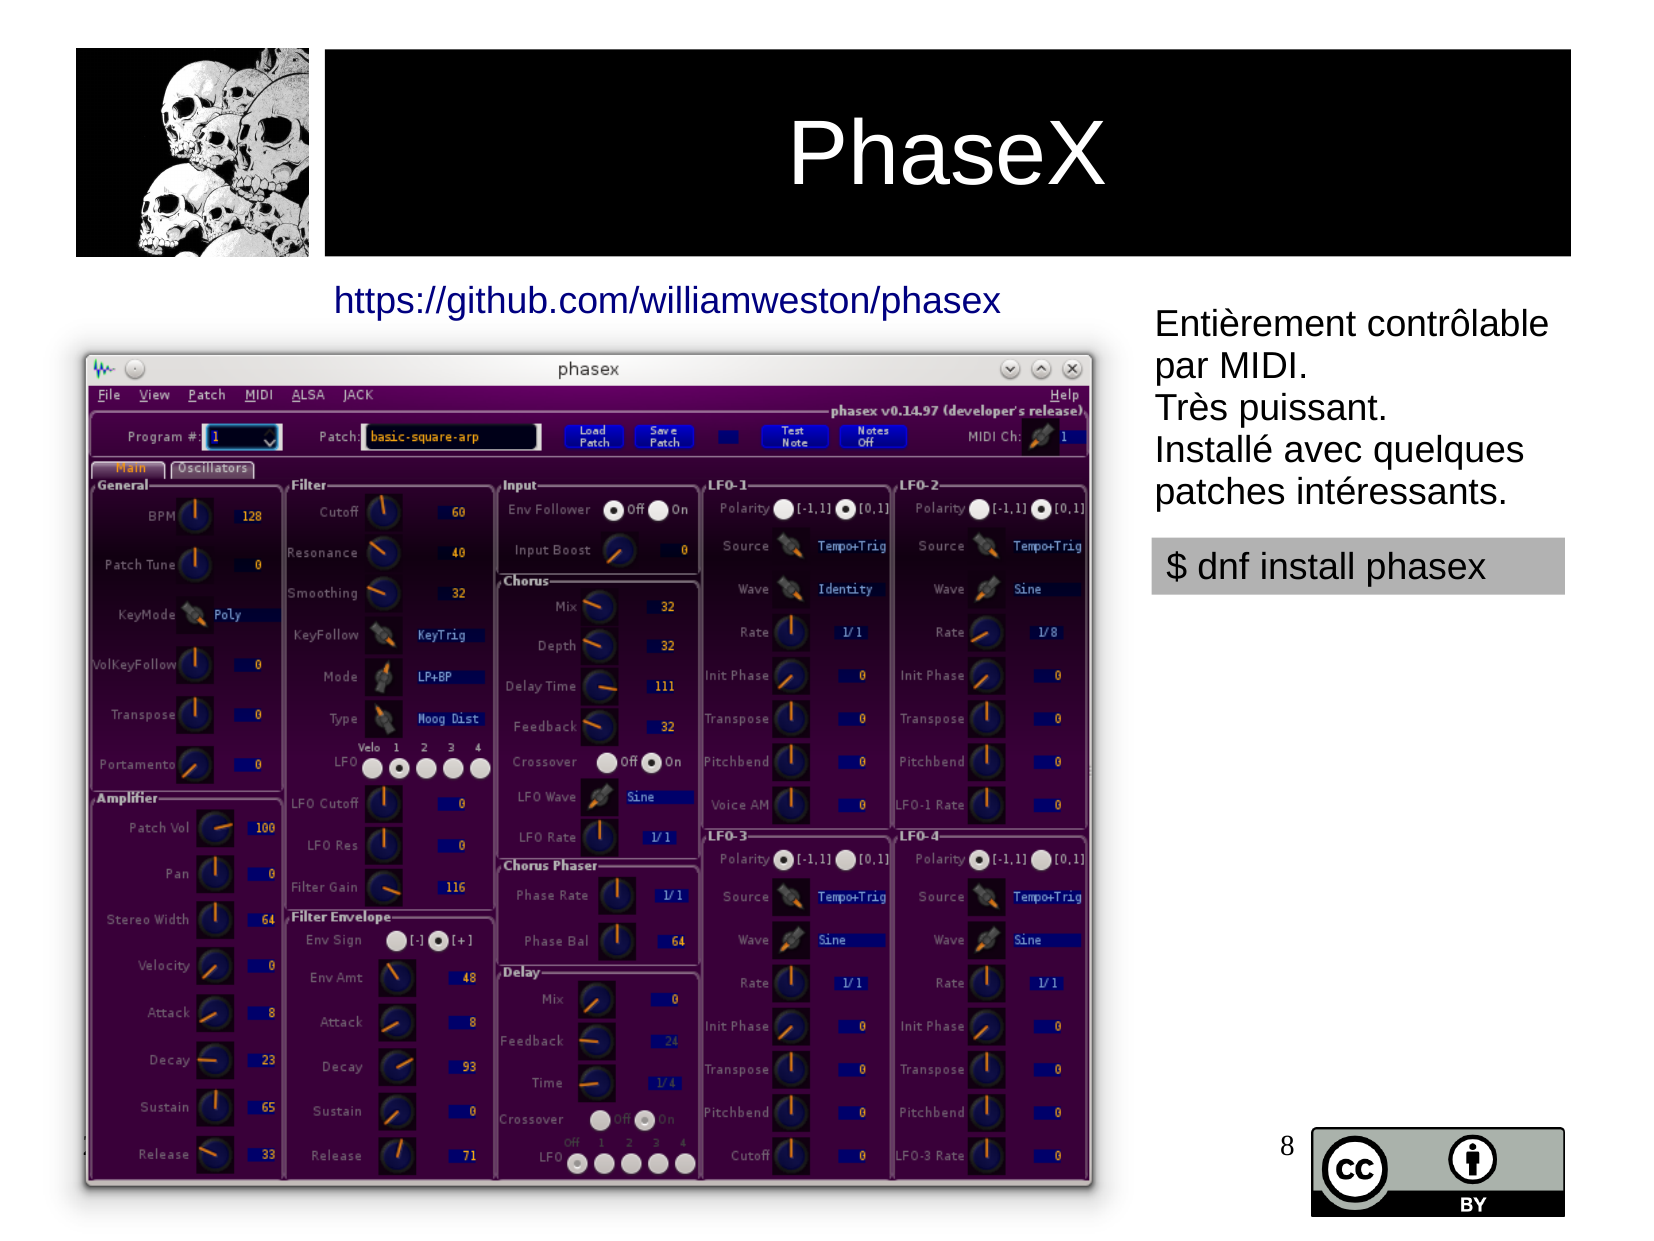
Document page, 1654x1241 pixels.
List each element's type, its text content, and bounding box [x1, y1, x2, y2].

picture [1311, 1127, 1565, 1217]
title PhaseX [324, 49, 1571, 257]
text_box https://github.com/williamweston/phasex [318, 271, 1028, 329]
picture [32, 301, 1146, 1240]
text_box $ dnf install phasex [1151, 537, 1565, 595]
text_box Entièrement contrôlable par MIDI. Très puissant. Installé avec quelques patches intéressants. [1139, 294, 1565, 520]
picture [76, 48, 309, 257]
